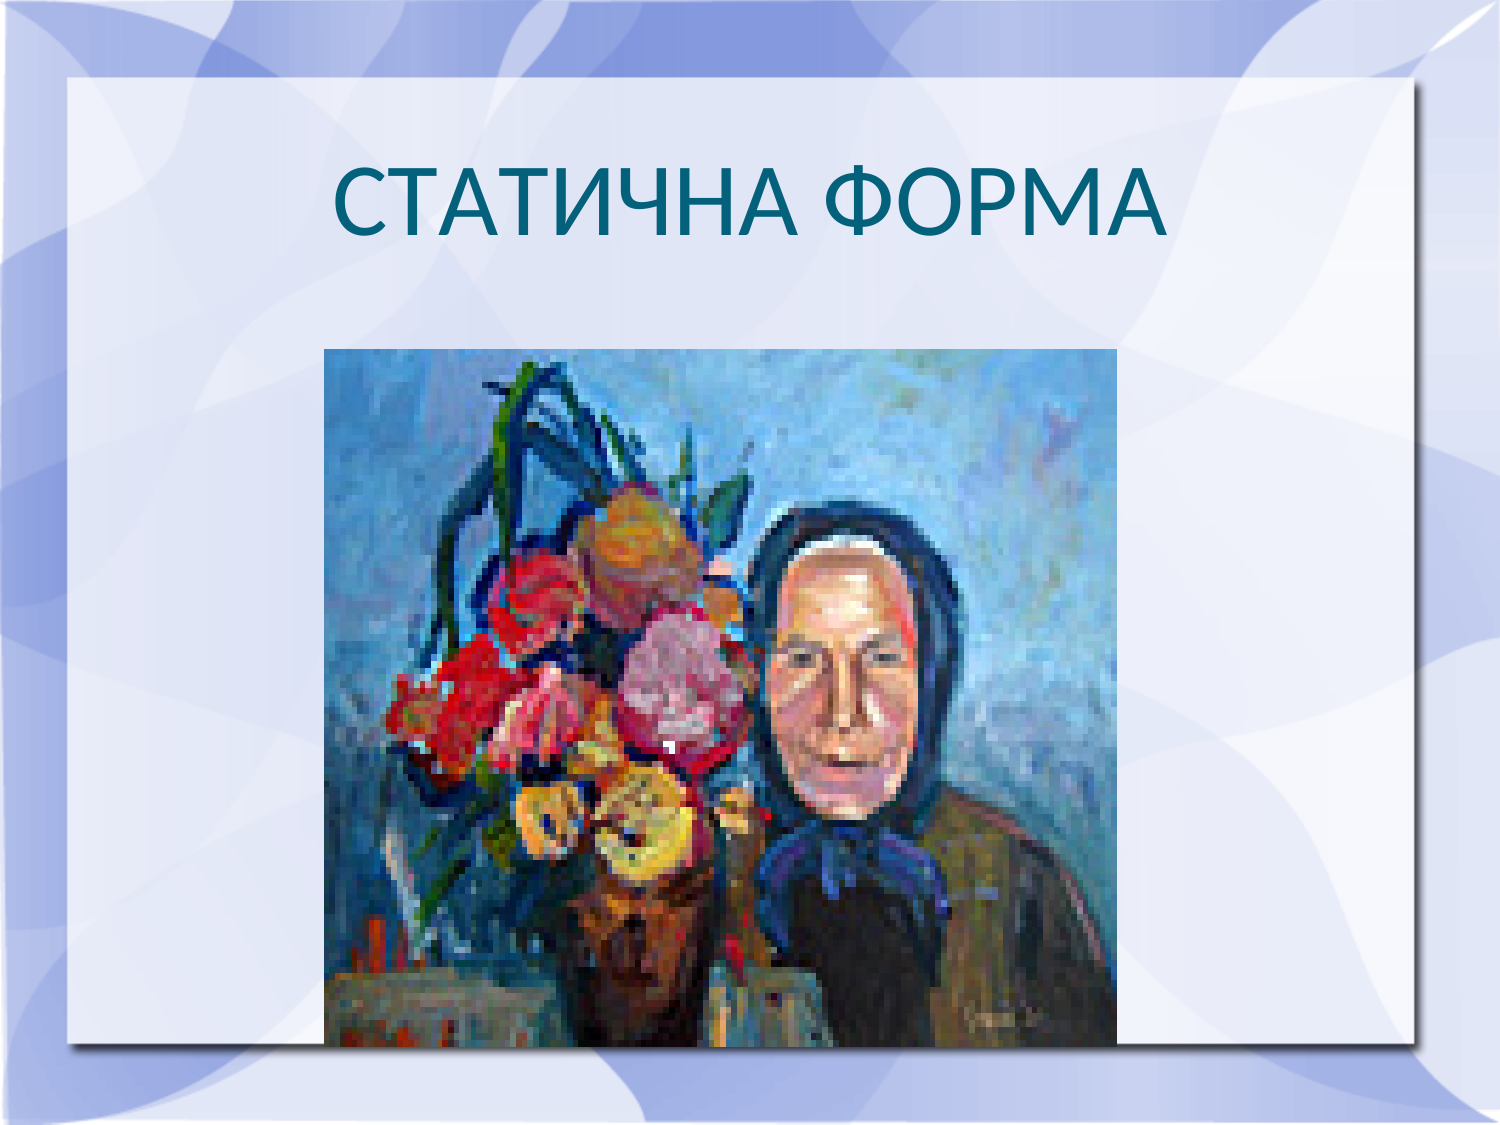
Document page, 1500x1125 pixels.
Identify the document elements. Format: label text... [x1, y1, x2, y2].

title СТАТИЧНА ФОРМА [75, 115, 1425, 303]
picture [0, 0, 1500, 1125]
